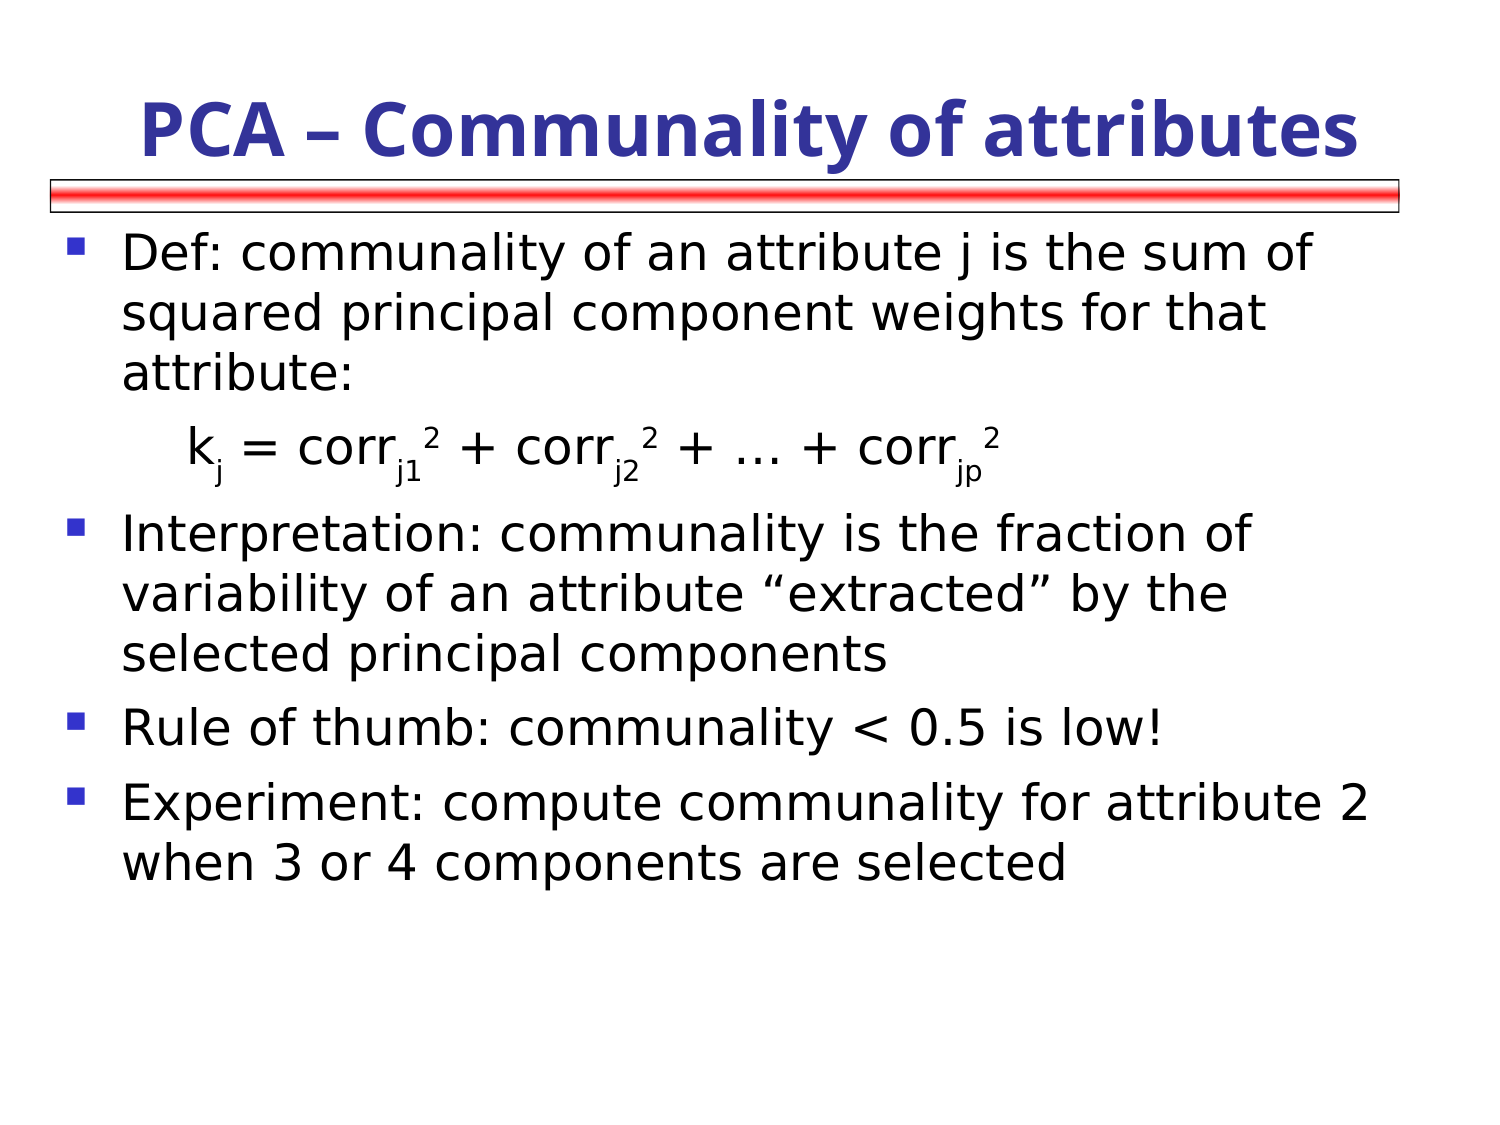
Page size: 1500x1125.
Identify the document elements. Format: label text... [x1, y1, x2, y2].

title PCA – Communality of attributes [0, 74, 1500, 180]
list Def: communality of an attribute j is the sum of squared principal component weights for that attribute: kj = corrj12 + corrj22 + … + corrjp2 Interpretation: communality is the fraction of variability of an attribute “extracted” by the selected principal components Rule of thumb: communality < 0.5 is low! Experiment: compute communality for attribute 2 when 3 or 4 components are selected [49, 212, 1425, 1081]
